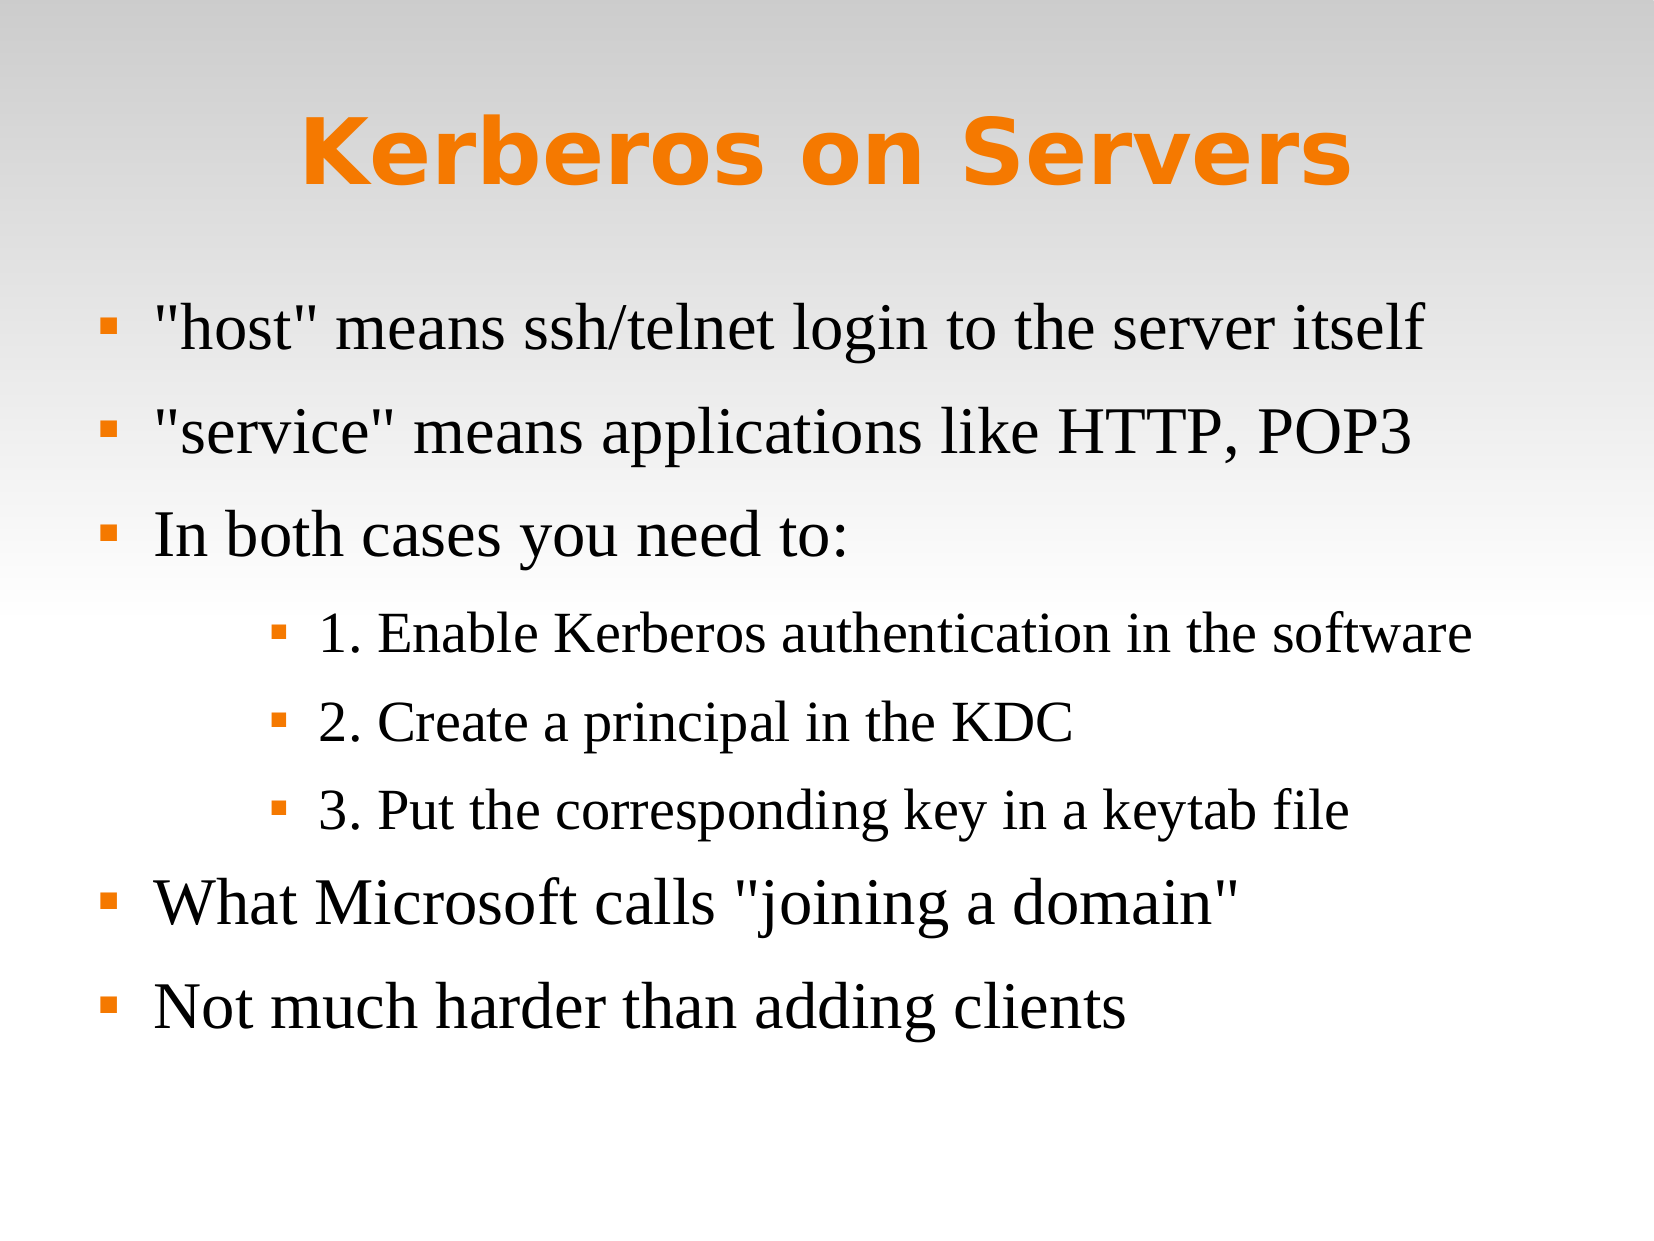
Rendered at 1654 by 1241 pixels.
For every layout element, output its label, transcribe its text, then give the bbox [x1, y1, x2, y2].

list "host" means ssh/telnet login to the server itself "service" means applications like HTTP, POP3 In both cases you need to: 1. Enable Kerberos authentication in the software 2. Create a principal in the KDC 3. Put the corresponding key in a keytab file What Microsoft calls "joining a domain" Not much harder than adding clients [82, 290, 1571, 1109]
title Kerberos on Servers [82, 49, 1571, 257]
